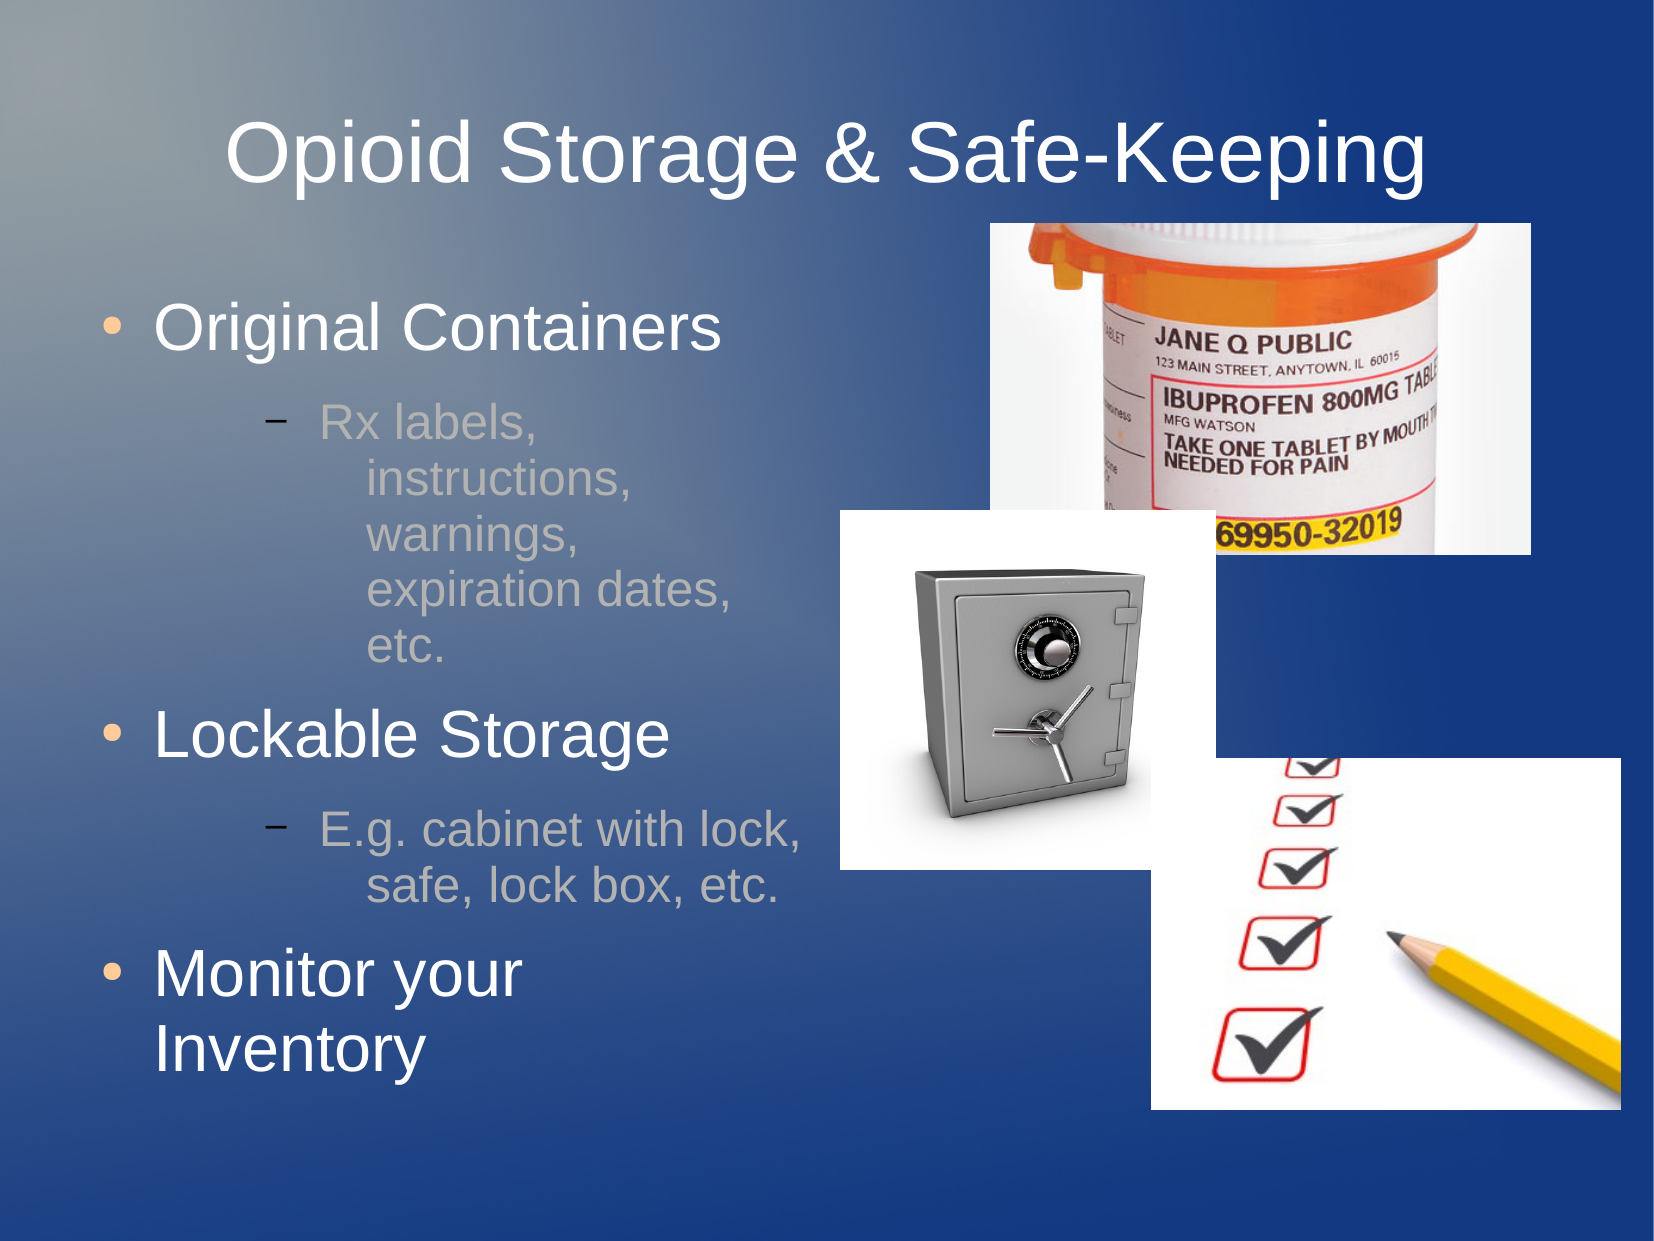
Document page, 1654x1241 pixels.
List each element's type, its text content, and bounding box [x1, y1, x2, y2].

list Original Containers Rx labels, instructions, warnings, expiration dates, etc. Lockable Storage E.g. cabinet with lock, safe, lock box, etc. Monitor your Inventory [82, 290, 809, 1109]
picture [0, 0, 1654, 1241]
title Opioid Storage & Safe-Keeping [82, 49, 1571, 257]
